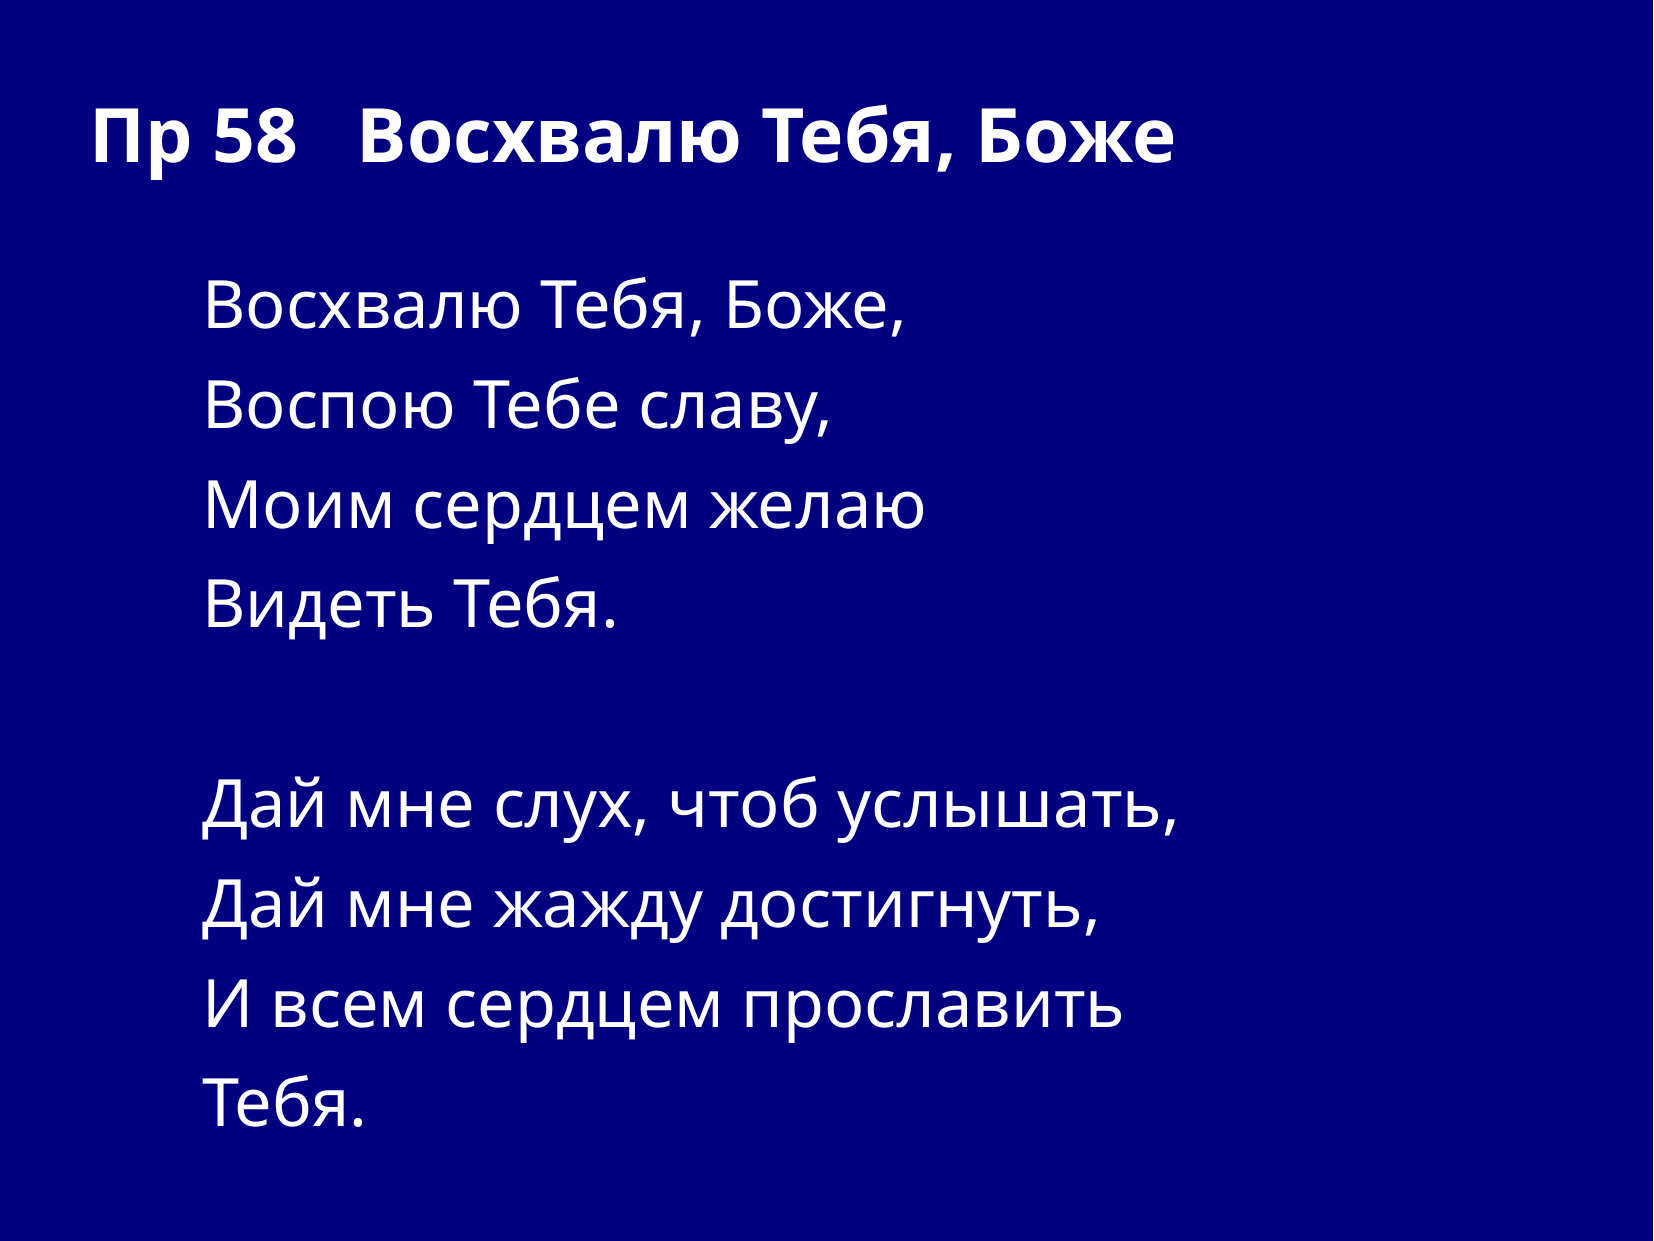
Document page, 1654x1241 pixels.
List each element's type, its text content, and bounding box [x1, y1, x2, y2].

text_box Пр 58 Восхвалю Тебя, Боже [75, 75, 1576, 188]
text_box Восхвалю Тебя, Боже, Воспою Тебе славу, Моим сердцем желаю Видеть Тебя. Дай мне слух, чтоб услышать, Дай мне жажду достигнуть, И всем сердцем прославить Тебя. [75, 188, 1576, 1163]
